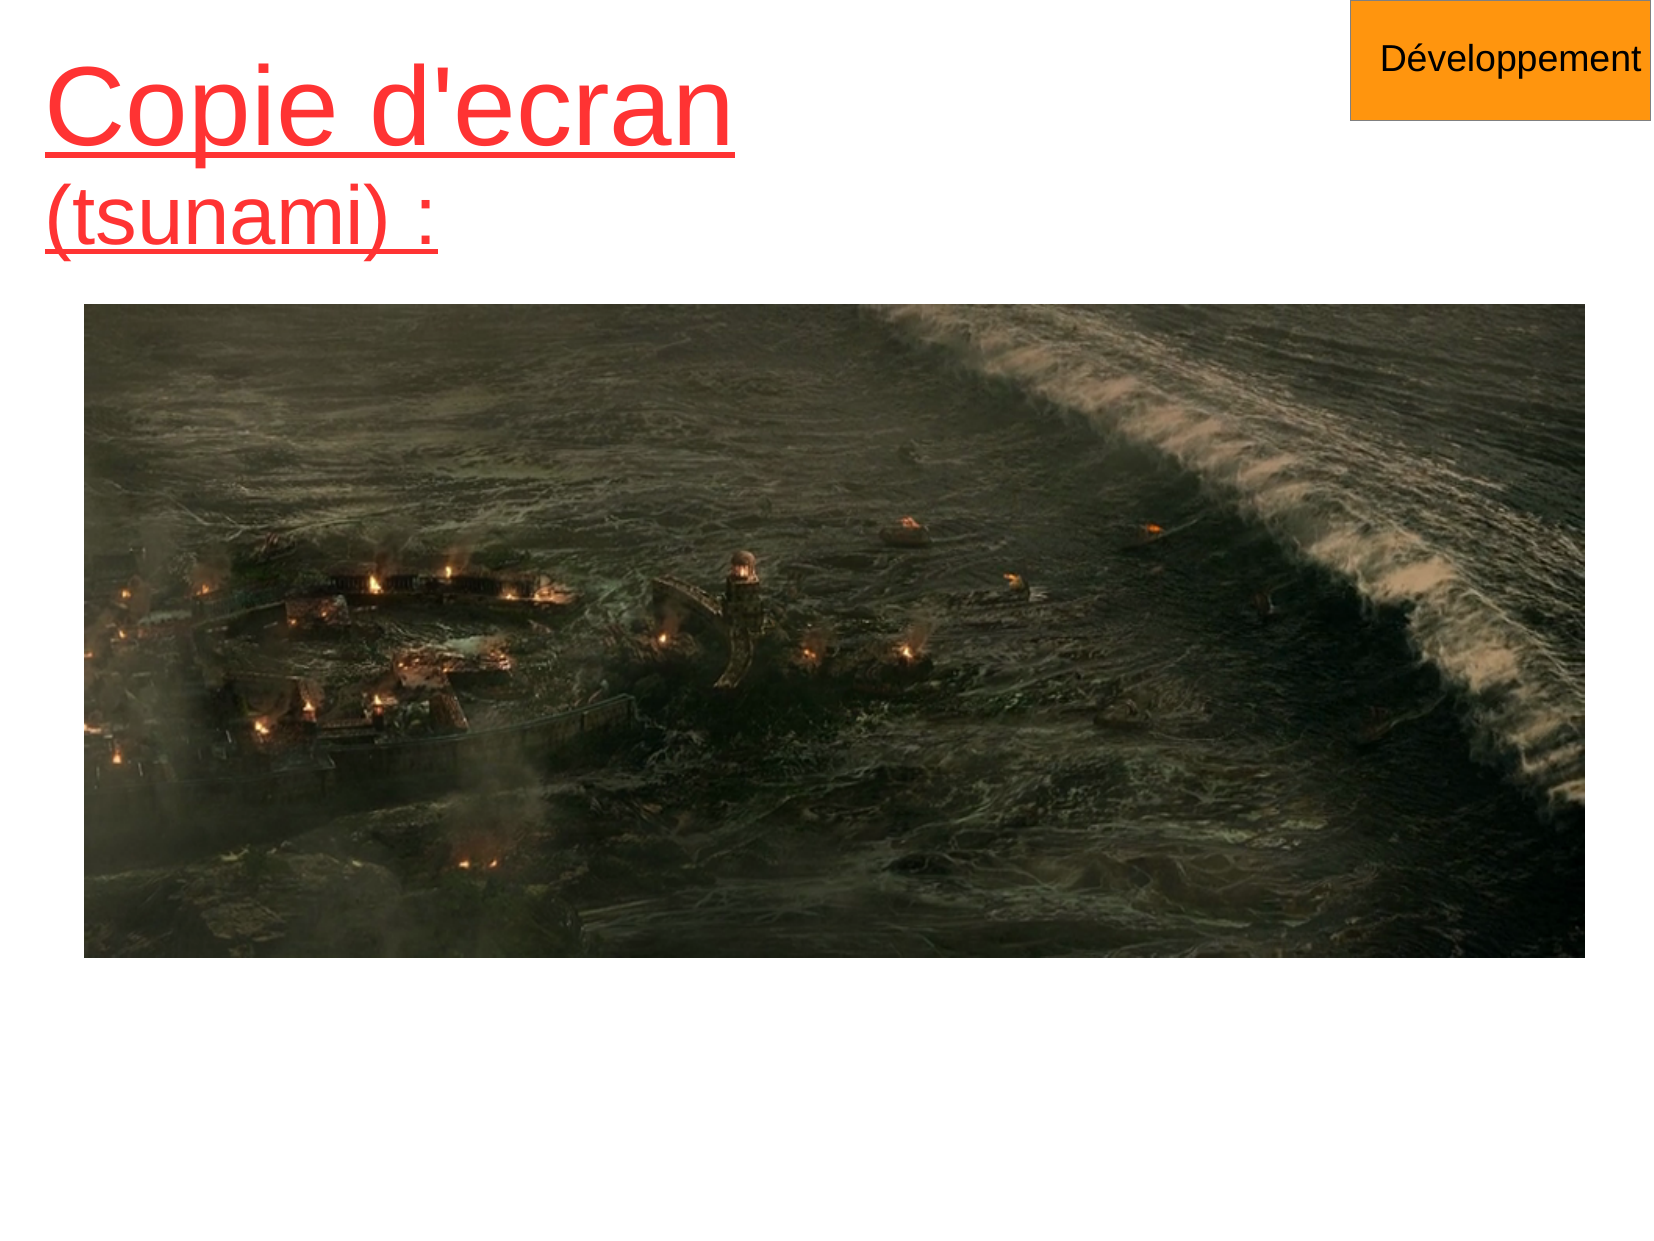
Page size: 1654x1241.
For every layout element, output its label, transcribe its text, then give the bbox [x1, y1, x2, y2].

text_box Copie d'ecran (tsunami) : [30, 36, 991, 271]
text_box Développement [1365, 30, 1654, 88]
text_box [1350, 0, 1651, 121]
picture [84, 304, 1585, 958]
